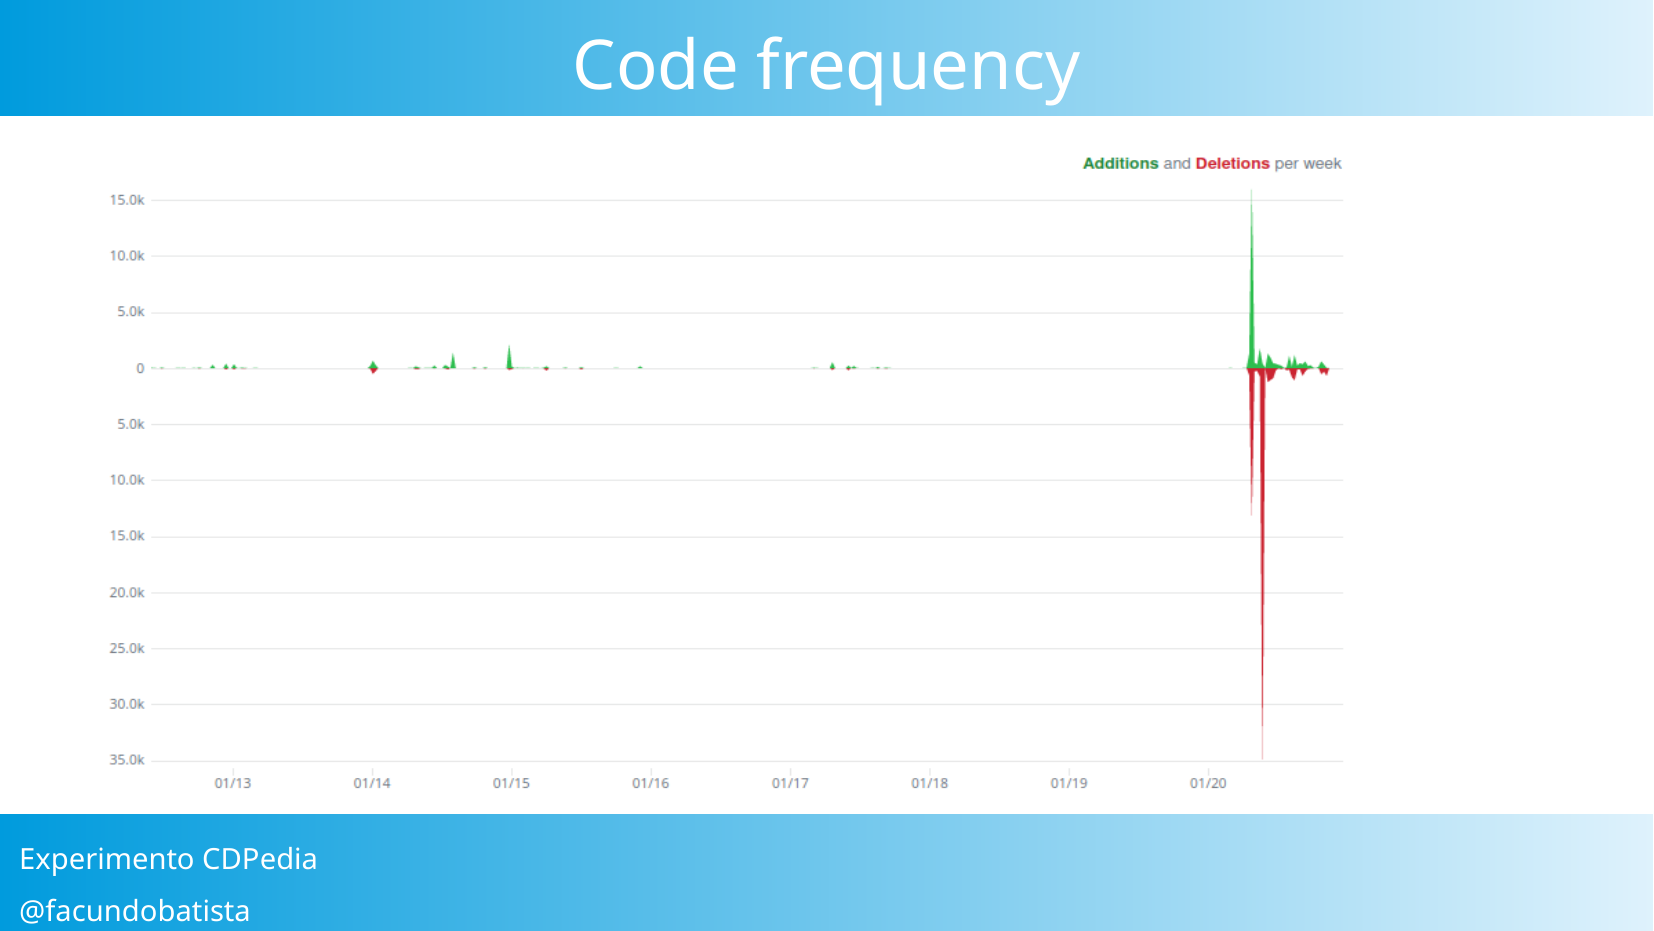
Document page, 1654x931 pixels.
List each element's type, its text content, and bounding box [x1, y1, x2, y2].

picture [136, 869, 142, 930]
picture [70, 133, 1364, 803]
picture [129, 814, 134, 907]
title Code frequency [82, 23, 1571, 103]
